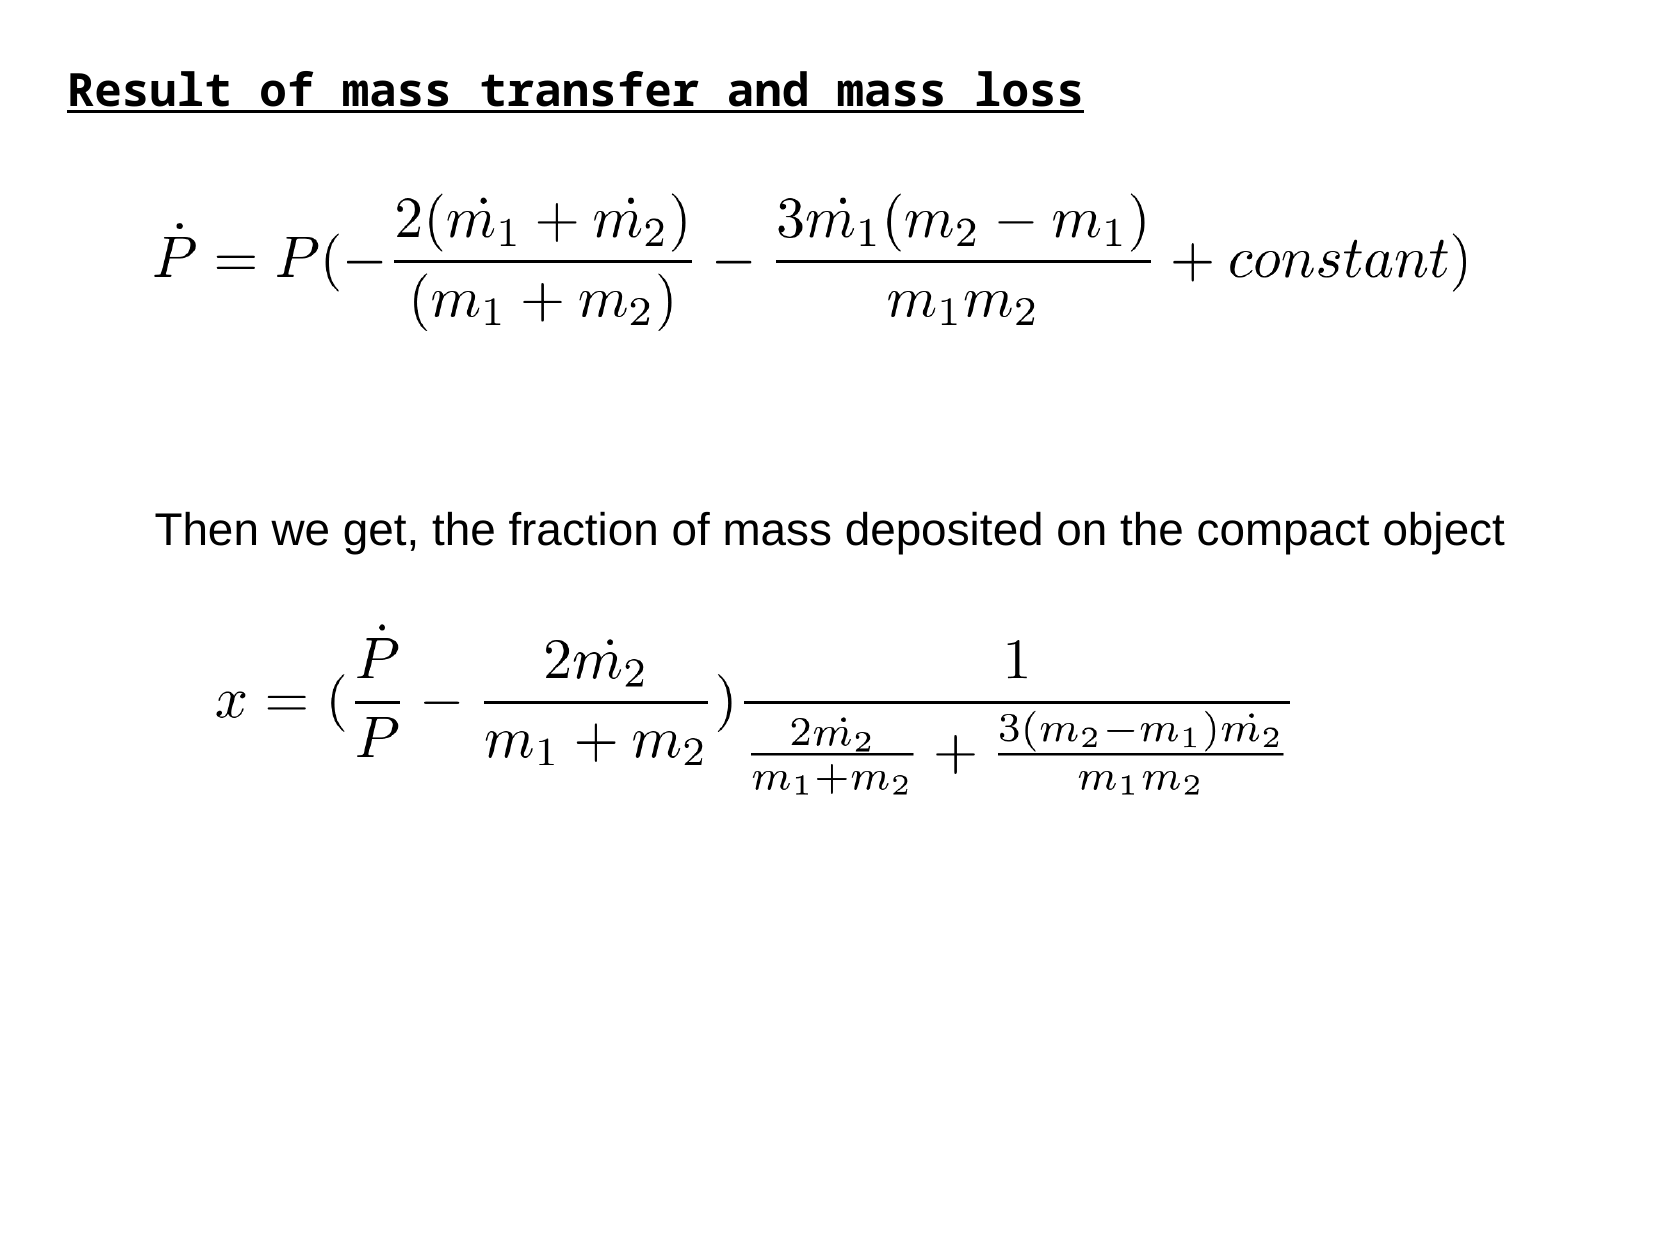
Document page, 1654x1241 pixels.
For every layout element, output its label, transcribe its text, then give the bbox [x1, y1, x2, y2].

text_box Result of mass transfer and mass loss [52, 50, 1100, 120]
picture [216, 624, 1290, 795]
text_box Then we get, the fraction of mass deposited on the compact object [139, 496, 1521, 563]
picture [154, 193, 1466, 331]
